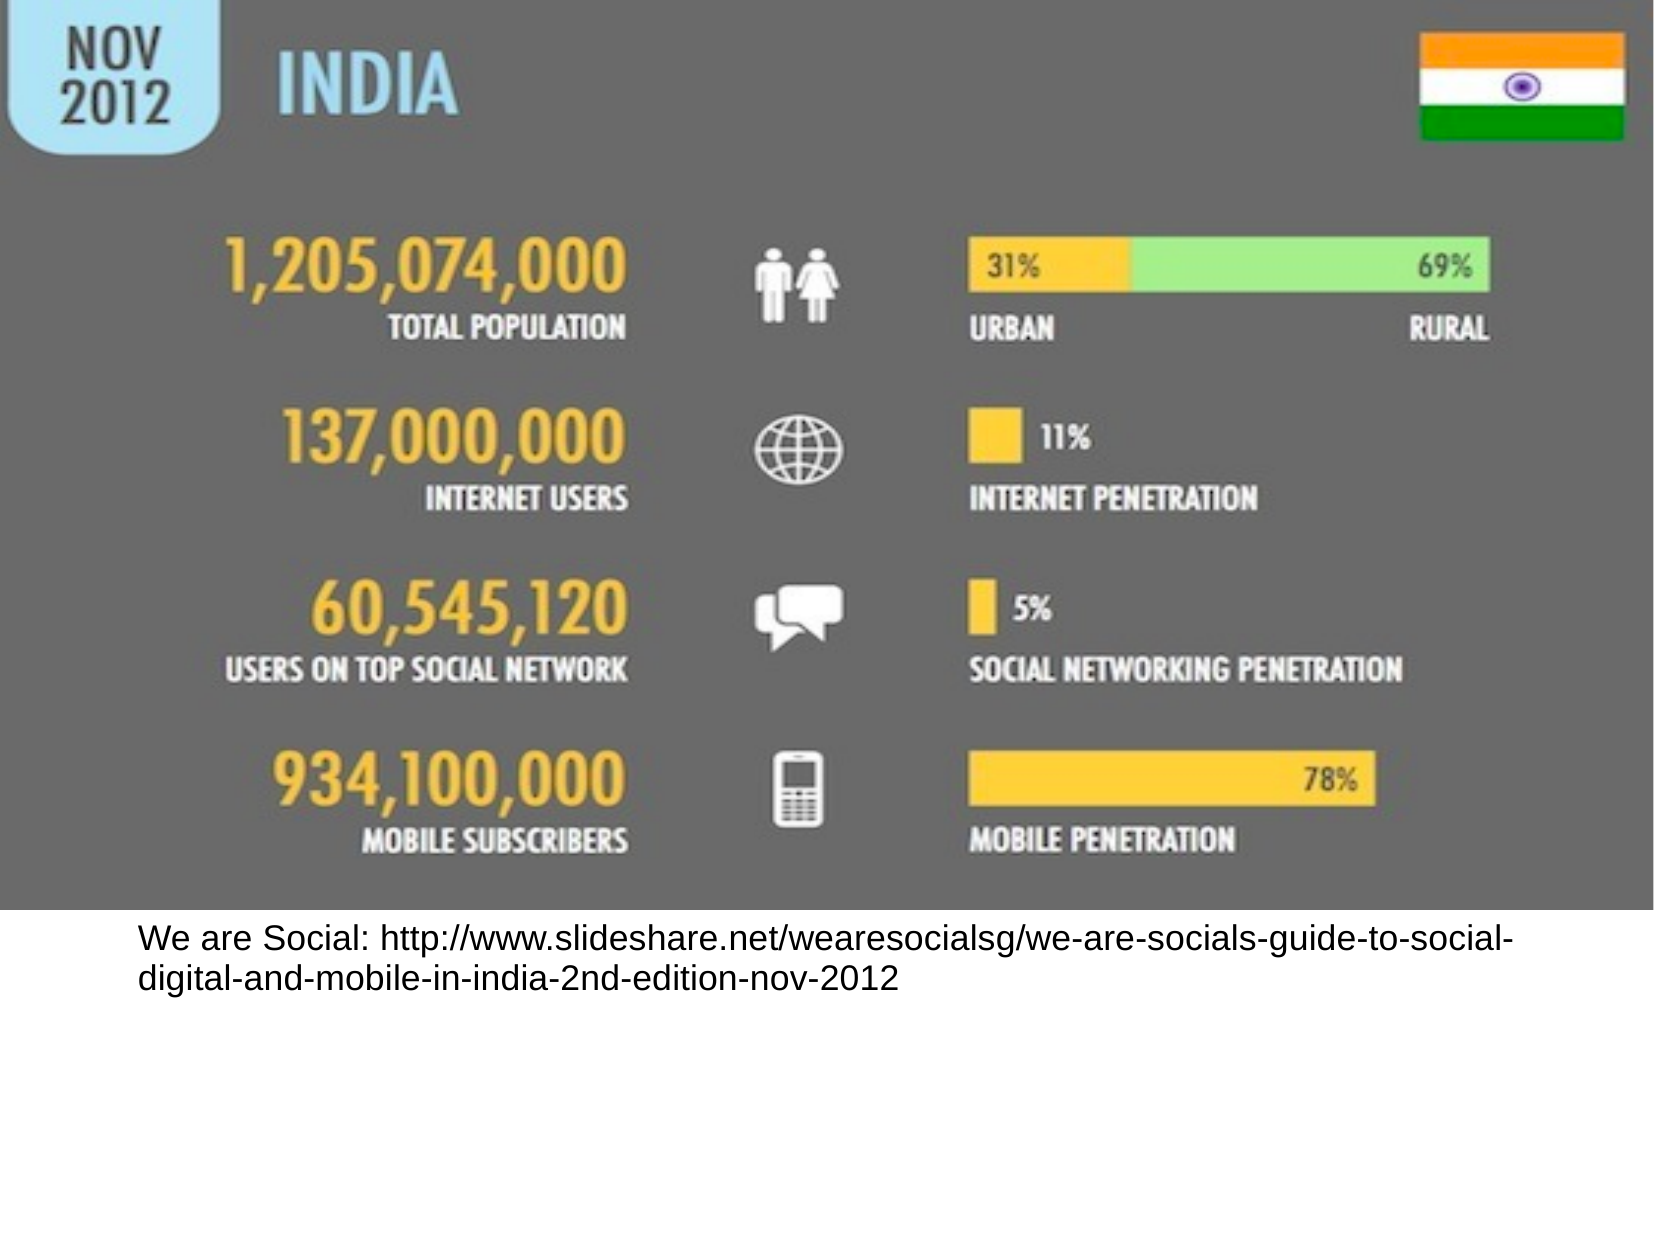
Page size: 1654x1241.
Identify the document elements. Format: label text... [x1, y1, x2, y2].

list We are Social: http://www.slideshare.net/wearesocialsg/we-are-socials-guide-to-social-digital-and-mobile-in-india-2nd-edition-nov-2012 [82, 910, 1538, 1010]
picture [0, 0, 1654, 910]
